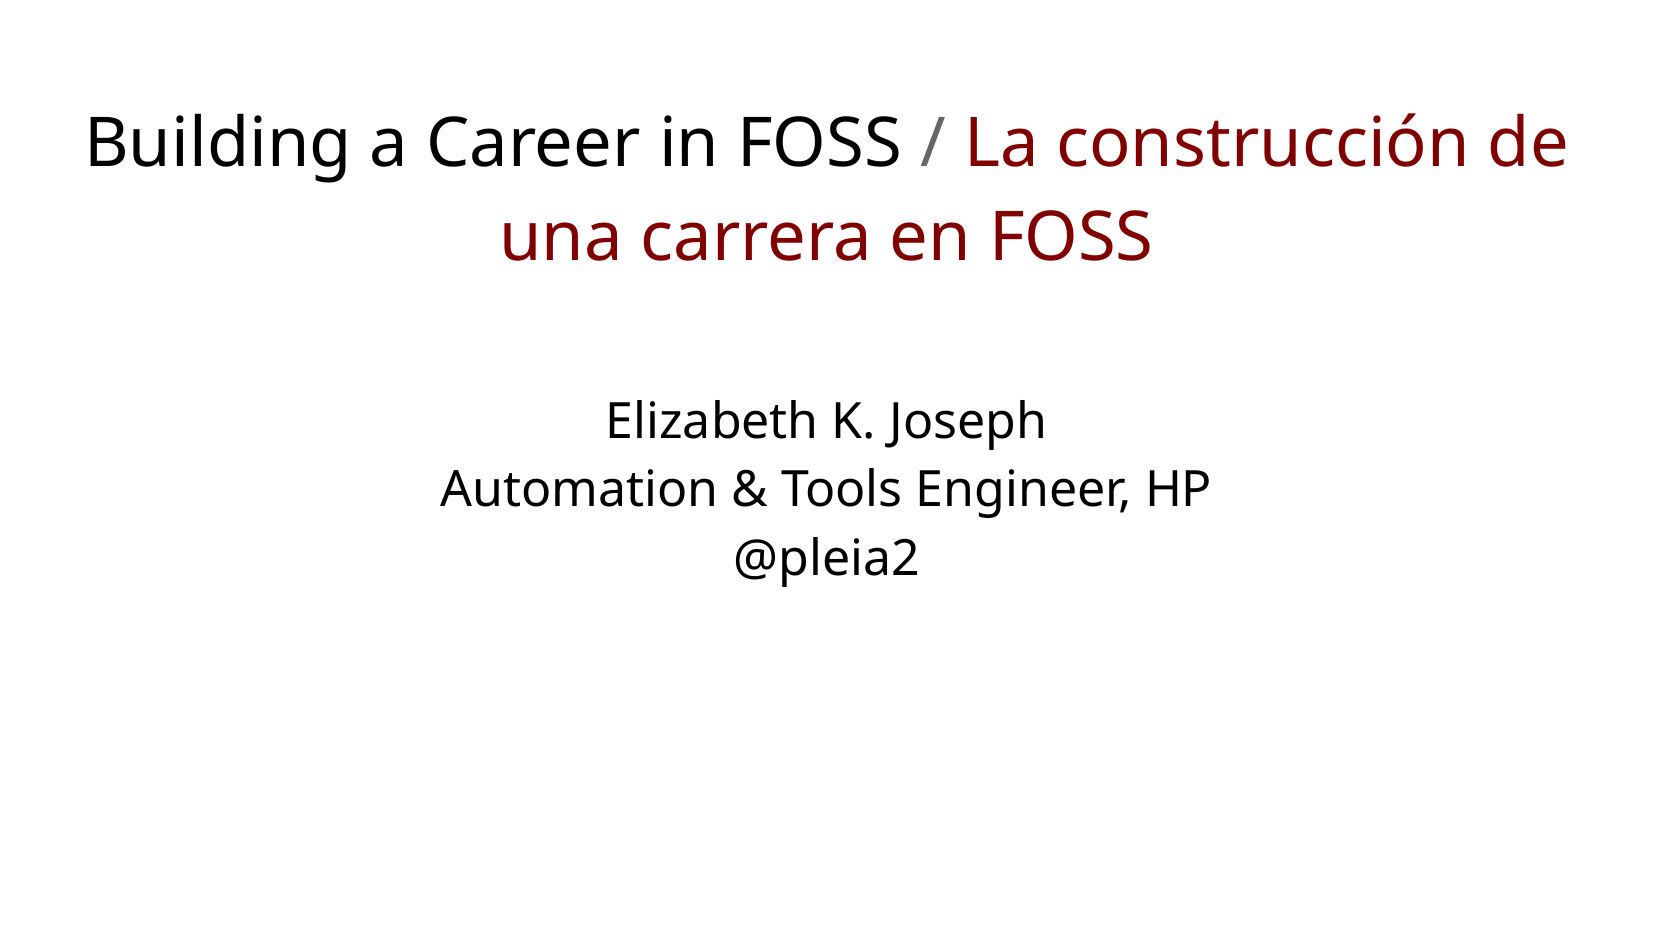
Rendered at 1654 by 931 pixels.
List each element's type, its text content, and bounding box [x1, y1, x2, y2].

title Building a Career in FOSS / La construcción de una carrera en FOSS [82, 78, 1571, 217]
subtitle Elizabeth K. Joseph Automation & Tools Engineer, HP @pleia2 [82, 217, 1571, 758]
